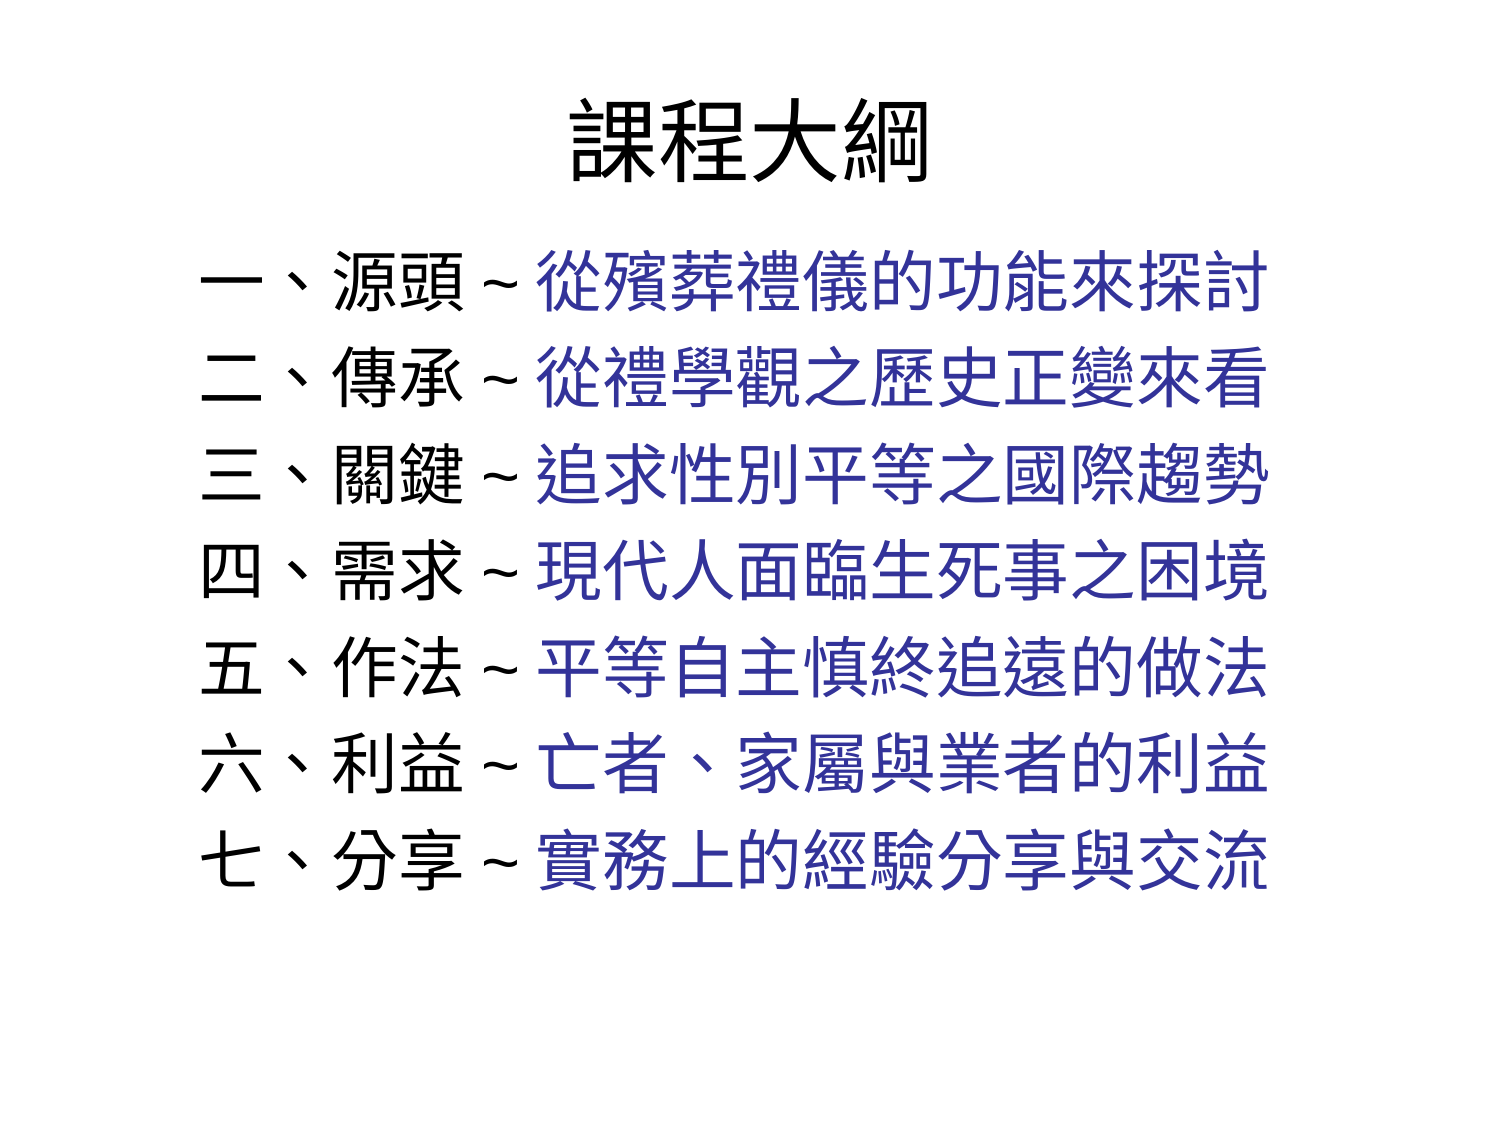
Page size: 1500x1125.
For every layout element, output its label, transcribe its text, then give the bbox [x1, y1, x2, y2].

title 課程大綱 [75, 45, 1426, 233]
list 一、源頭~從殯葬禮儀的功能來探討 二、傳承~從禮學觀之歷史正變來看 三、關鍵~追求性別平等之國際趨勢 四、需求~現代人面臨生死事之困境 五、作法~平等自主慎終追遠的做法 六、利益~亡者、家屬與業者的利益 七、分享~實務上的經驗分享與交流 [183, 231, 1378, 975]
